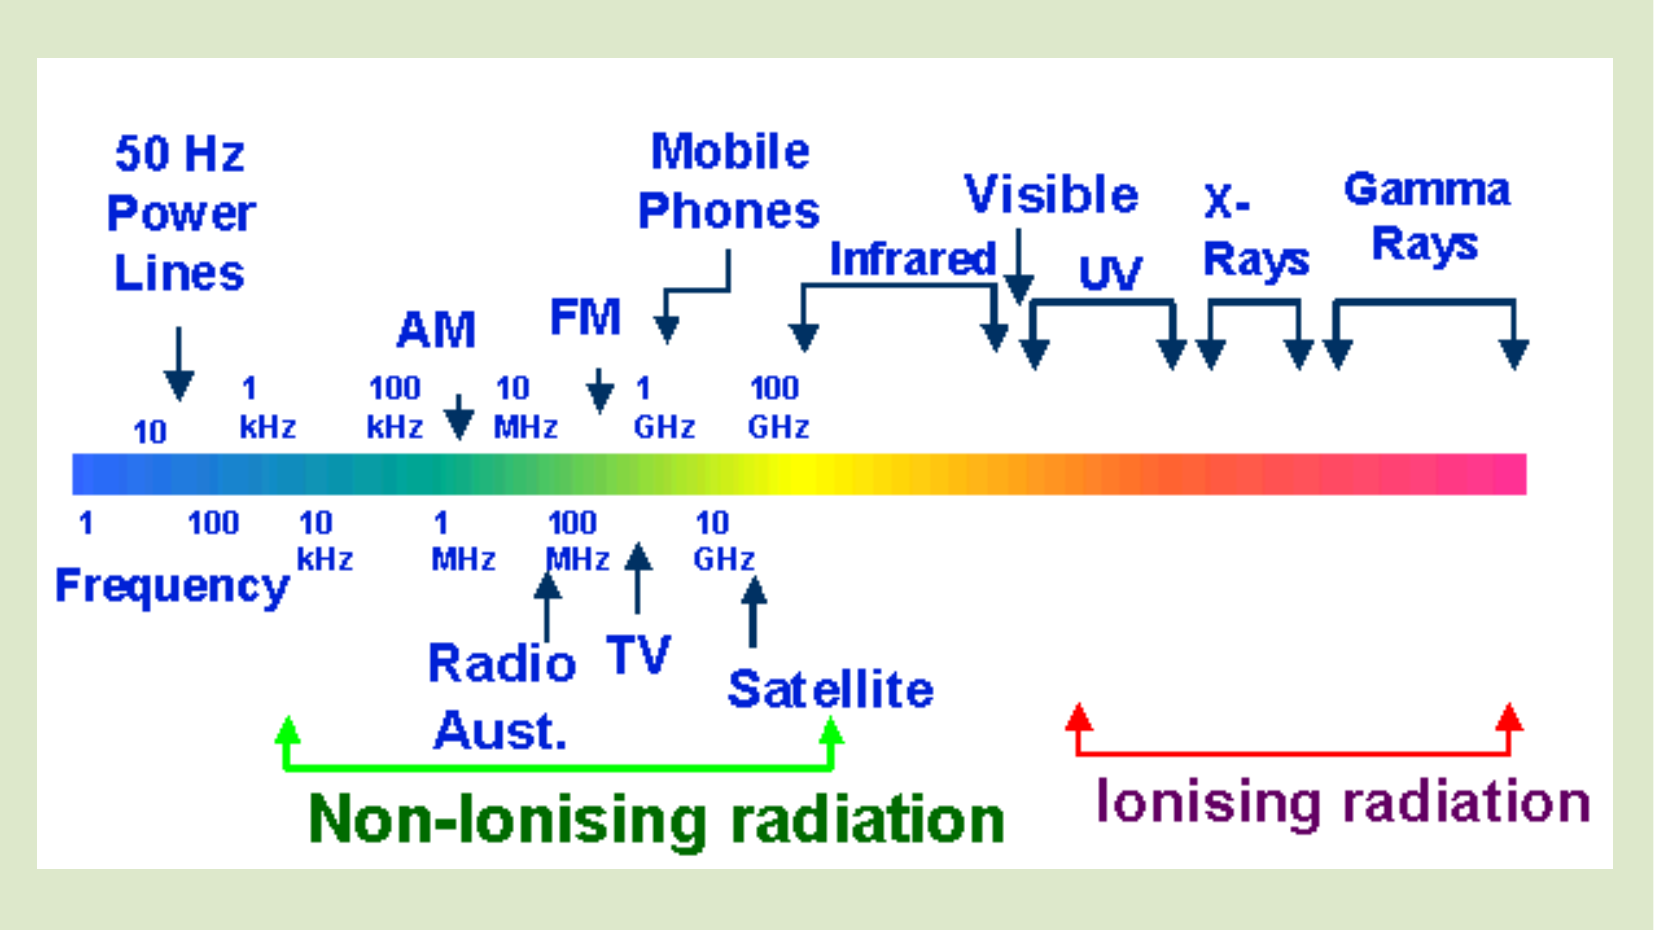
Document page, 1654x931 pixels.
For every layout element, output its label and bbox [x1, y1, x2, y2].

picture [37, 58, 1613, 869]
